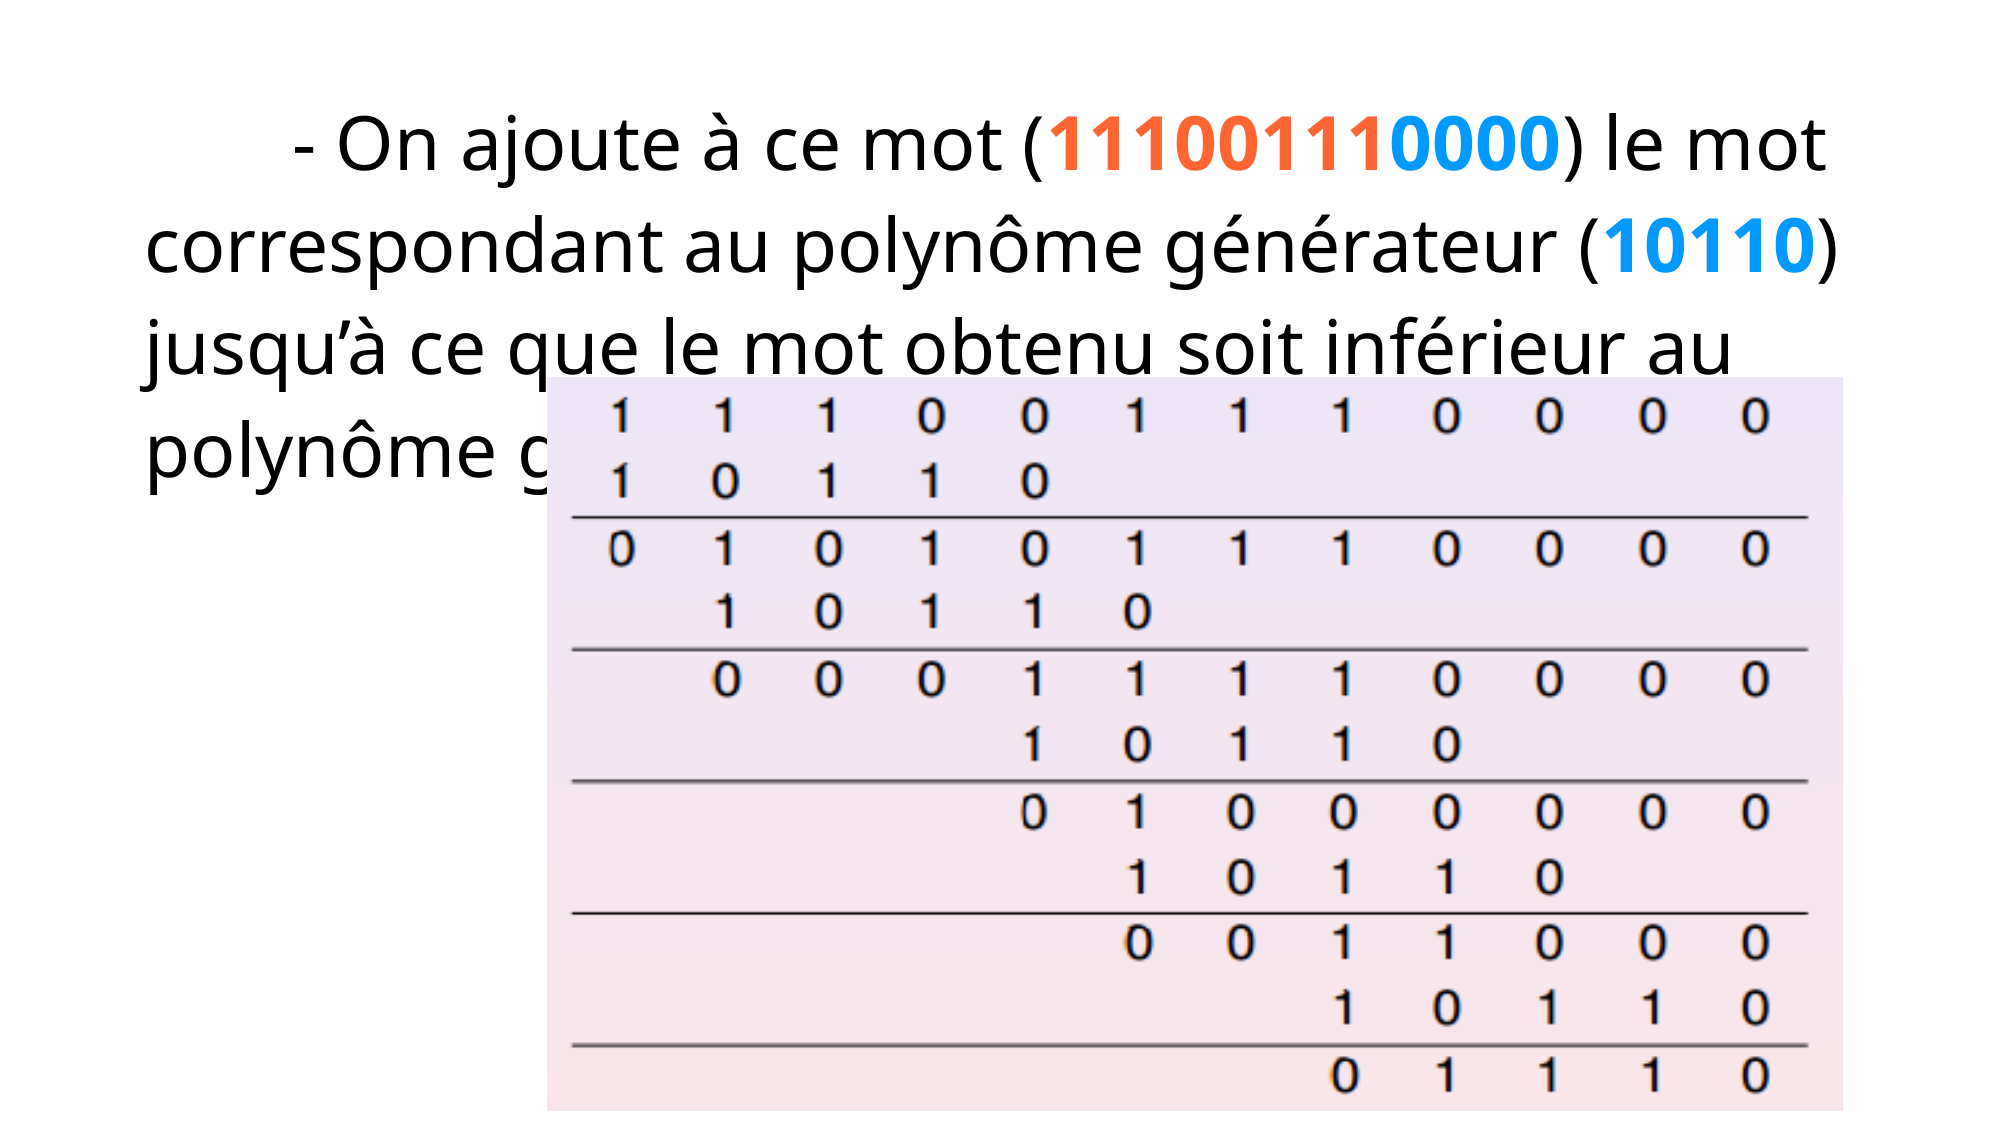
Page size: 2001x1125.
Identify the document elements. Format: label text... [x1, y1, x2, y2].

text_box - On ajoute à ce mot (111001110000) le mot correspondant au polynôme générateur (10110) jusqu’à ce que le mot obtenu soit inférieur au polynôme générateur. [129, 82, 1867, 557]
picture [547, 377, 1843, 1111]
